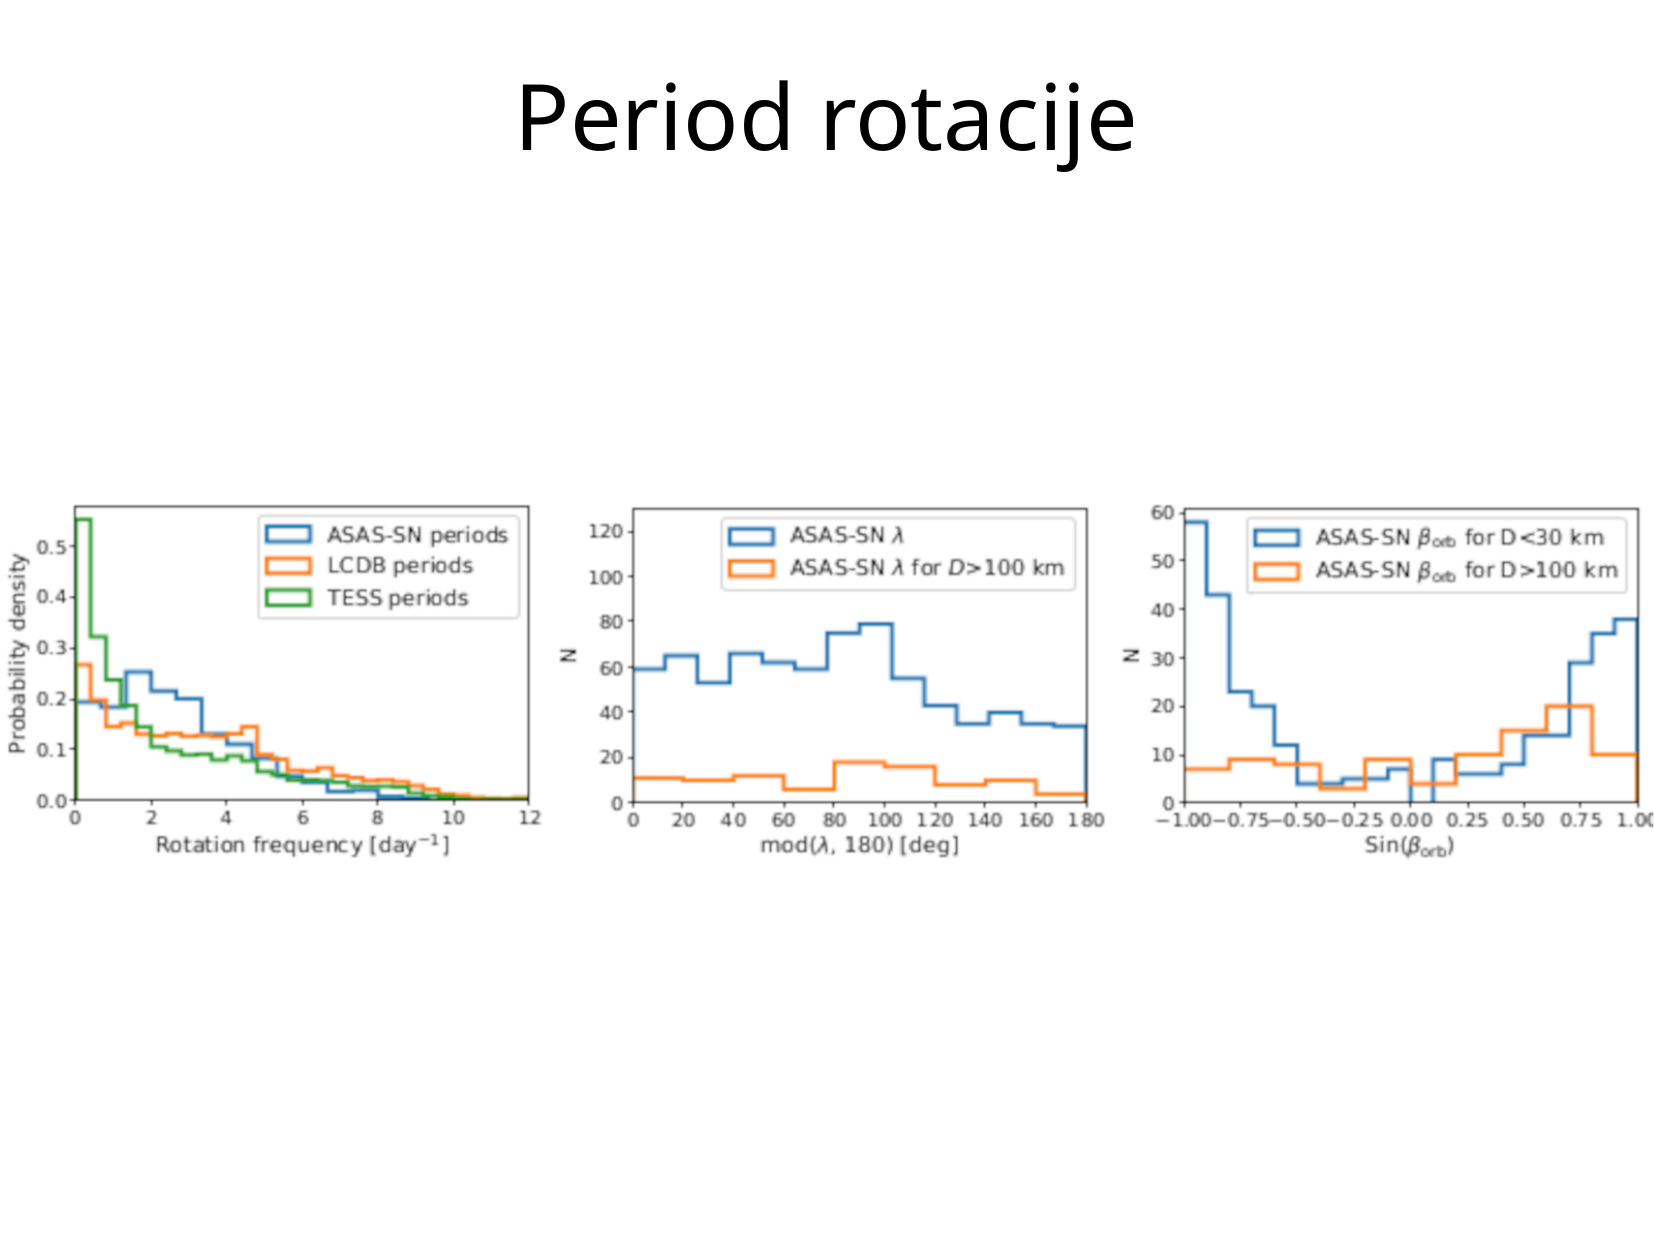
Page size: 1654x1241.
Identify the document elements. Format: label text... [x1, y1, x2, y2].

picture [4, 503, 1654, 864]
title Period rotacije [82, 49, 1571, 181]
